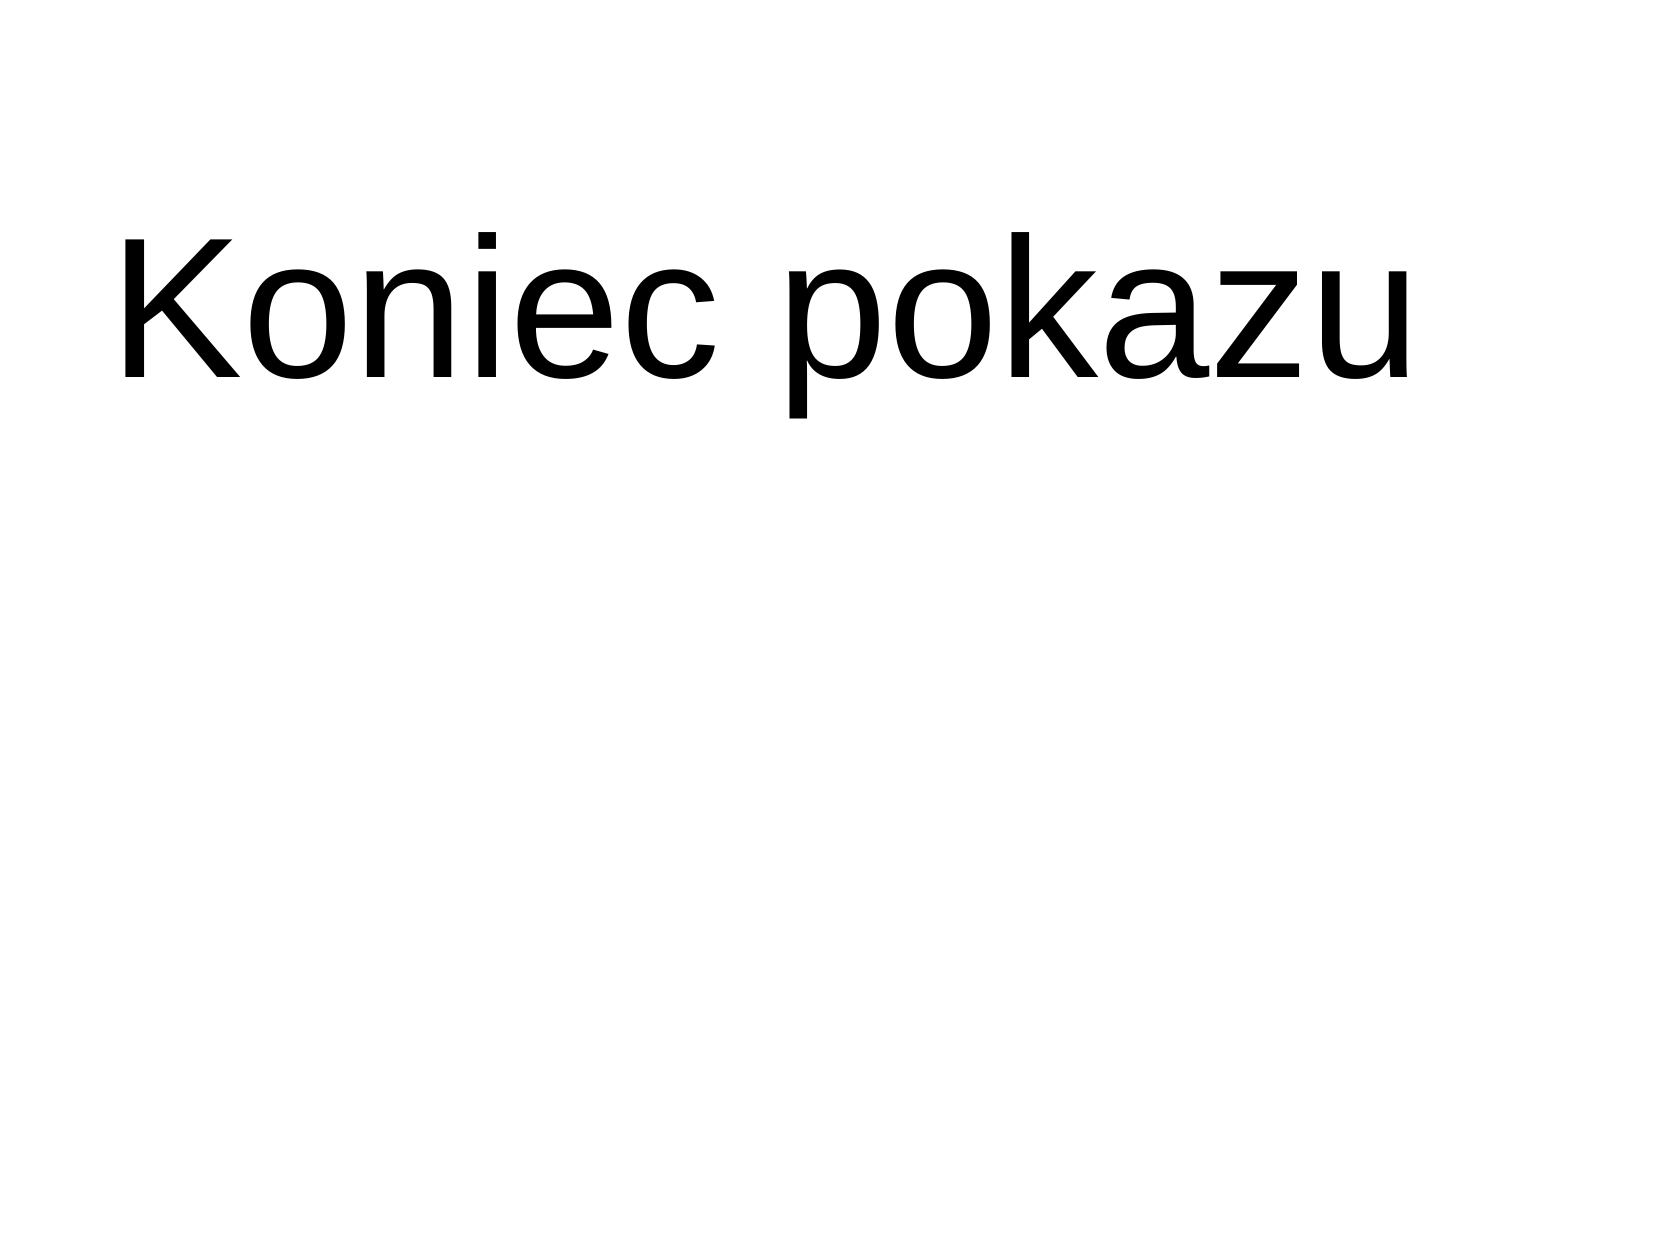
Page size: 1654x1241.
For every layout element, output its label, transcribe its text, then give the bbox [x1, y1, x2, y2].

text_box Koniec pokazu [94, 188, 1583, 1075]
